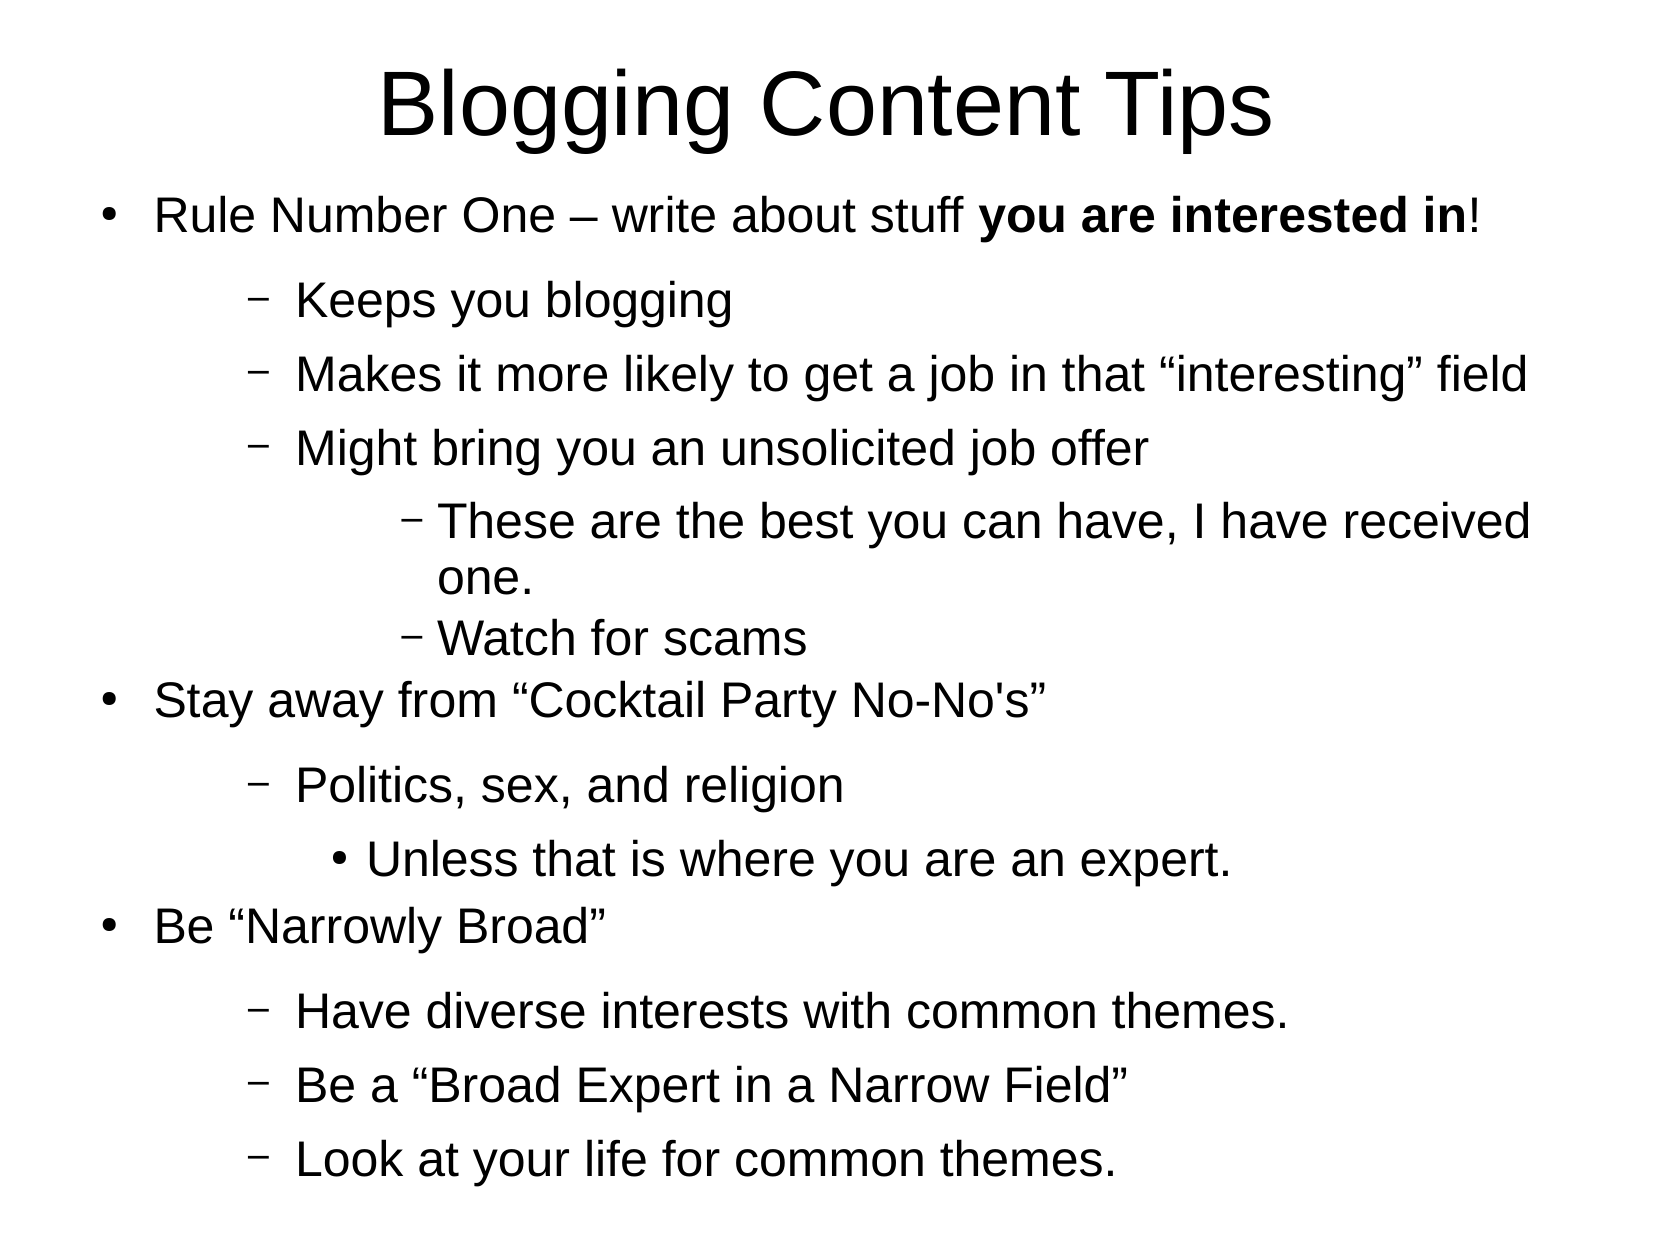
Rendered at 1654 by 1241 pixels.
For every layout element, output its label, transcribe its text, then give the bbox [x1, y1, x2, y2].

title Blogging Content Tips [82, 52, 1571, 155]
list Rule Number One – write about stuff you are interested in! Keeps you blogging Makes it more likely to get a job in that “interesting” field Might bring you an unsolicited job offer These are the best you can have, I have received one. Watch for scams Stay away from “Cocktail Party No-No's” Politics, sex, and religion Unless that is where you are an expert. Be “Narrowly Broad” Have diverse interests with common themes. Be a “Broad Expert in a Narrow Field” Look at your life for common themes. [82, 187, 1571, 1201]
